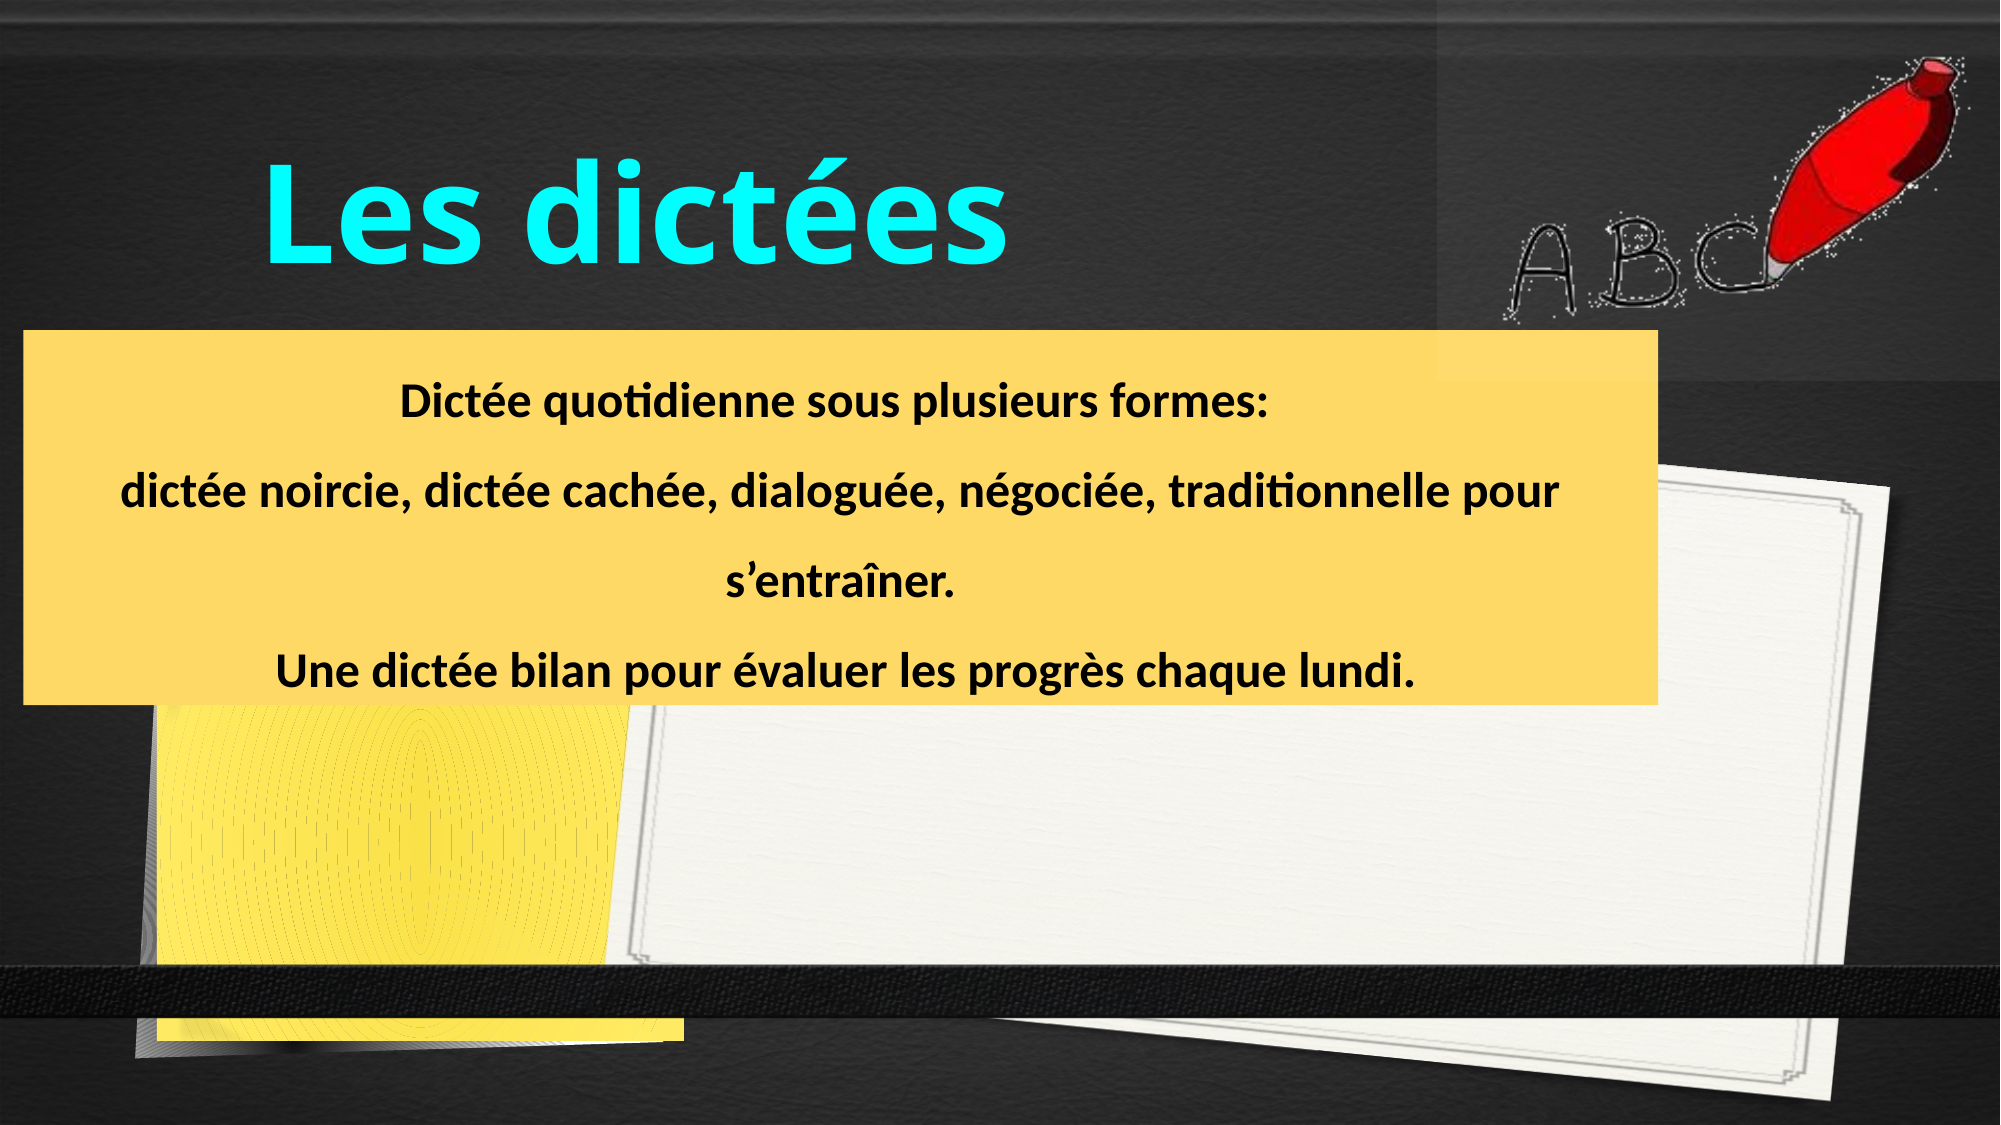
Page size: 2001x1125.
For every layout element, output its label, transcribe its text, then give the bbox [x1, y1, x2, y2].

text_box Dictée quotidienne sous plusieurs formes: dictée noircie, dictée cachée, dialoguée, négociée, traditionnelle pour s’entraîner. Une dictée bilan pour évaluer les progrès chaque lundi. [23, 330, 1659, 706]
subtitle Les dictées [243, 137, 1437, 307]
picture [0, 0, 2000, 1125]
